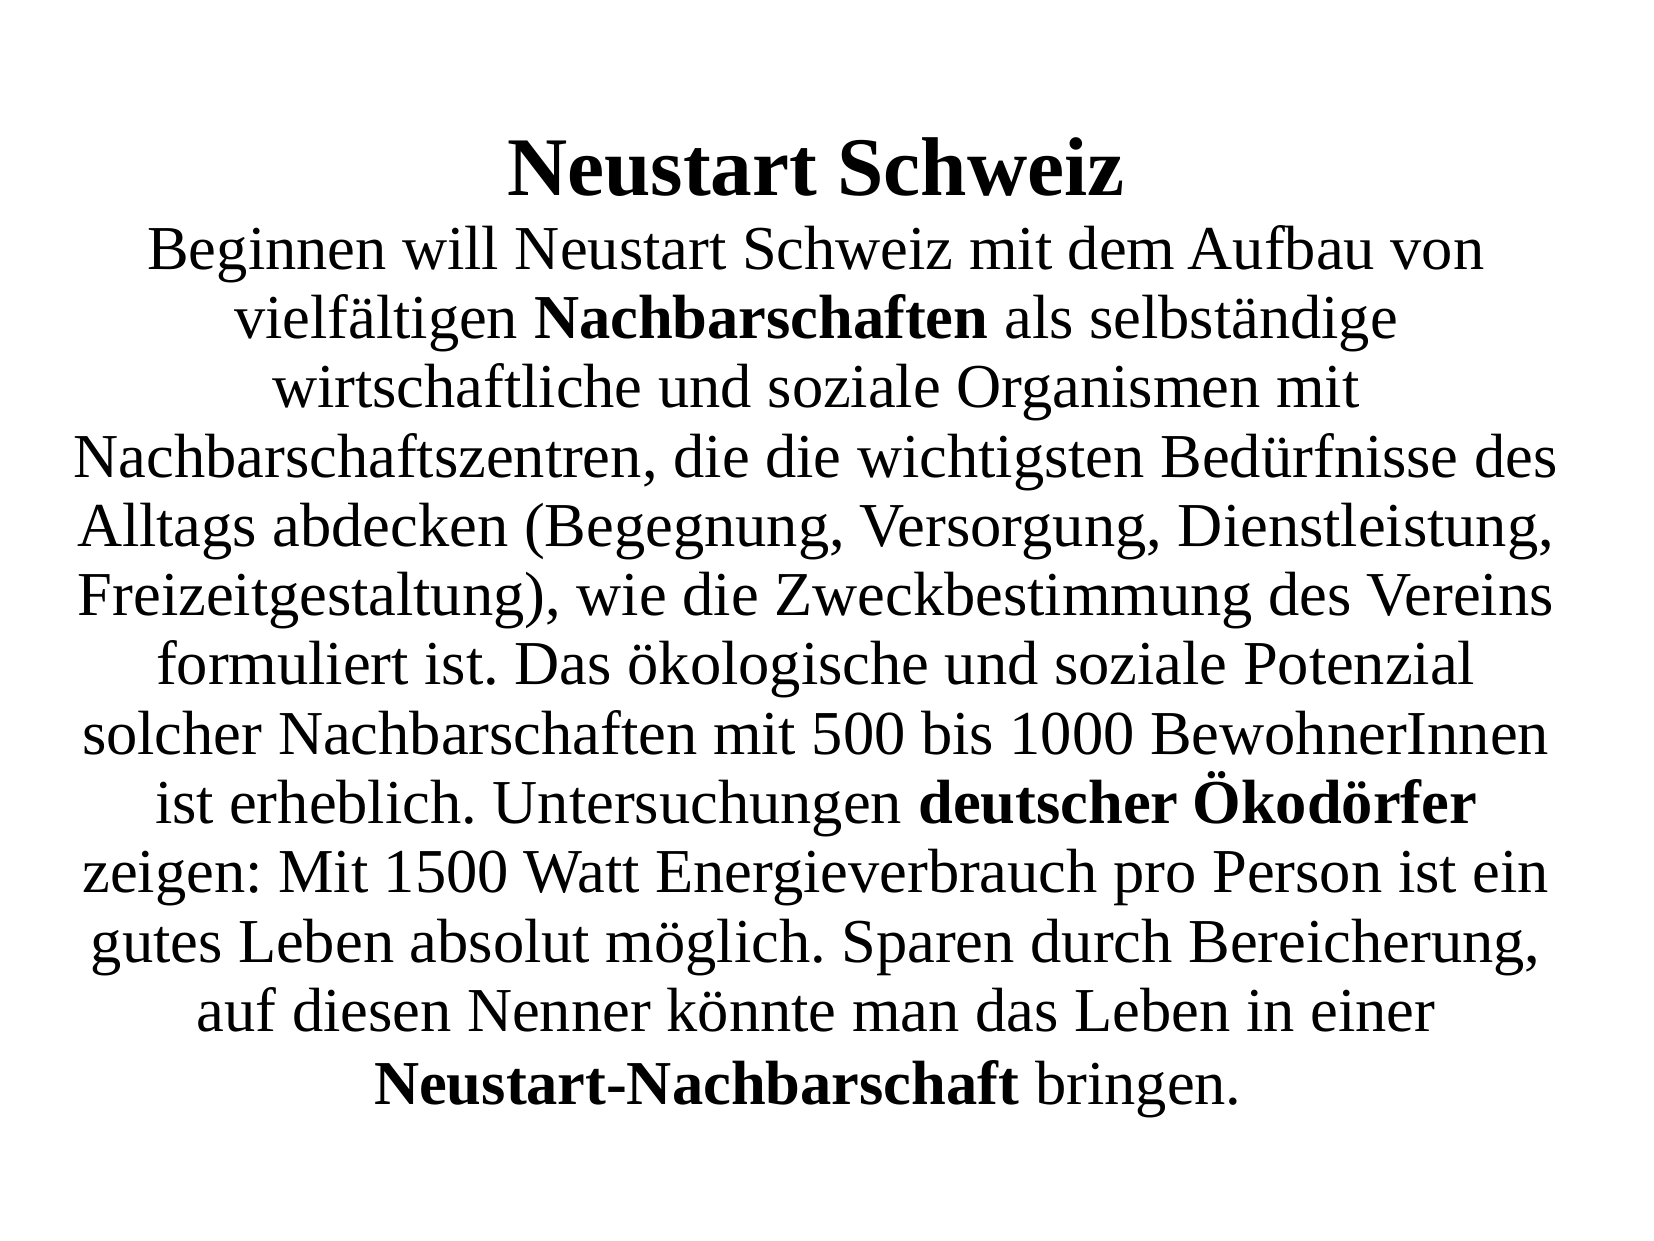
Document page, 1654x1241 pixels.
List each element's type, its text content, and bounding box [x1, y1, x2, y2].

text_box Neustart Schweiz Beginnen will Neustart Schweiz mit dem Aufbau von vielfältigen Nachbarschaften als selbständige wirtschaftliche und soziale Organismen mit Nachbarschaftszentren, die die wichtigsten Bedürfnisse des Alltags abdecken (Begegnung, Versorgung, Dienstleistung, Freizeitgestaltung), wie die Zweckbestimmung des Vereins formuliert ist. Das ökologische und soziale Potenzial solcher Nachbarschaften mit 500 bis 1000 BewohnerInnen ist erheblich. Untersuchungen deutscher Ökodörfer zeigen: Mit 1500 Watt Energieverbrauch pro Person ist ein gutes Leben absolut möglich. Sparen durch Bereicherung, auf diesen Nenner könnte man das Leben in einer Neustart-Nachbarschaft bringen. [59, 113, 1595, 1127]
